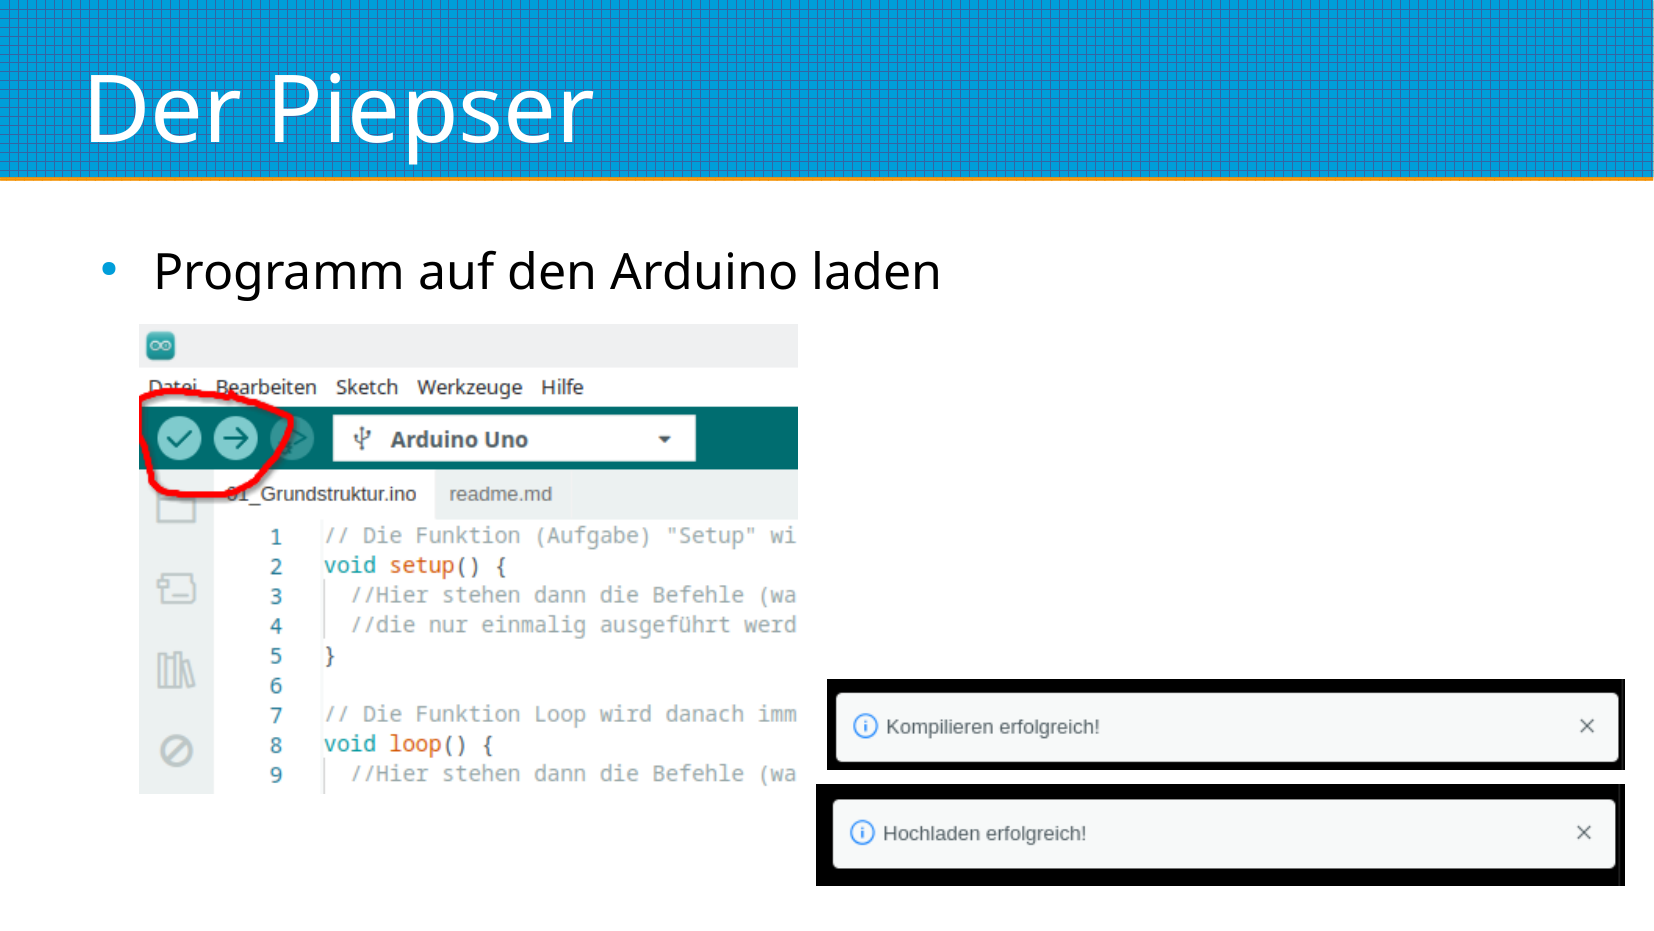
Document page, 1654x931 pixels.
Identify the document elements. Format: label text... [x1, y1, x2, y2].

picture [827, 679, 1625, 770]
picture [139, 324, 798, 794]
list Programm auf den Arduino laden [82, 236, 1563, 811]
picture [816, 784, 1625, 886]
title Der Piepser [82, 14, 1571, 171]
